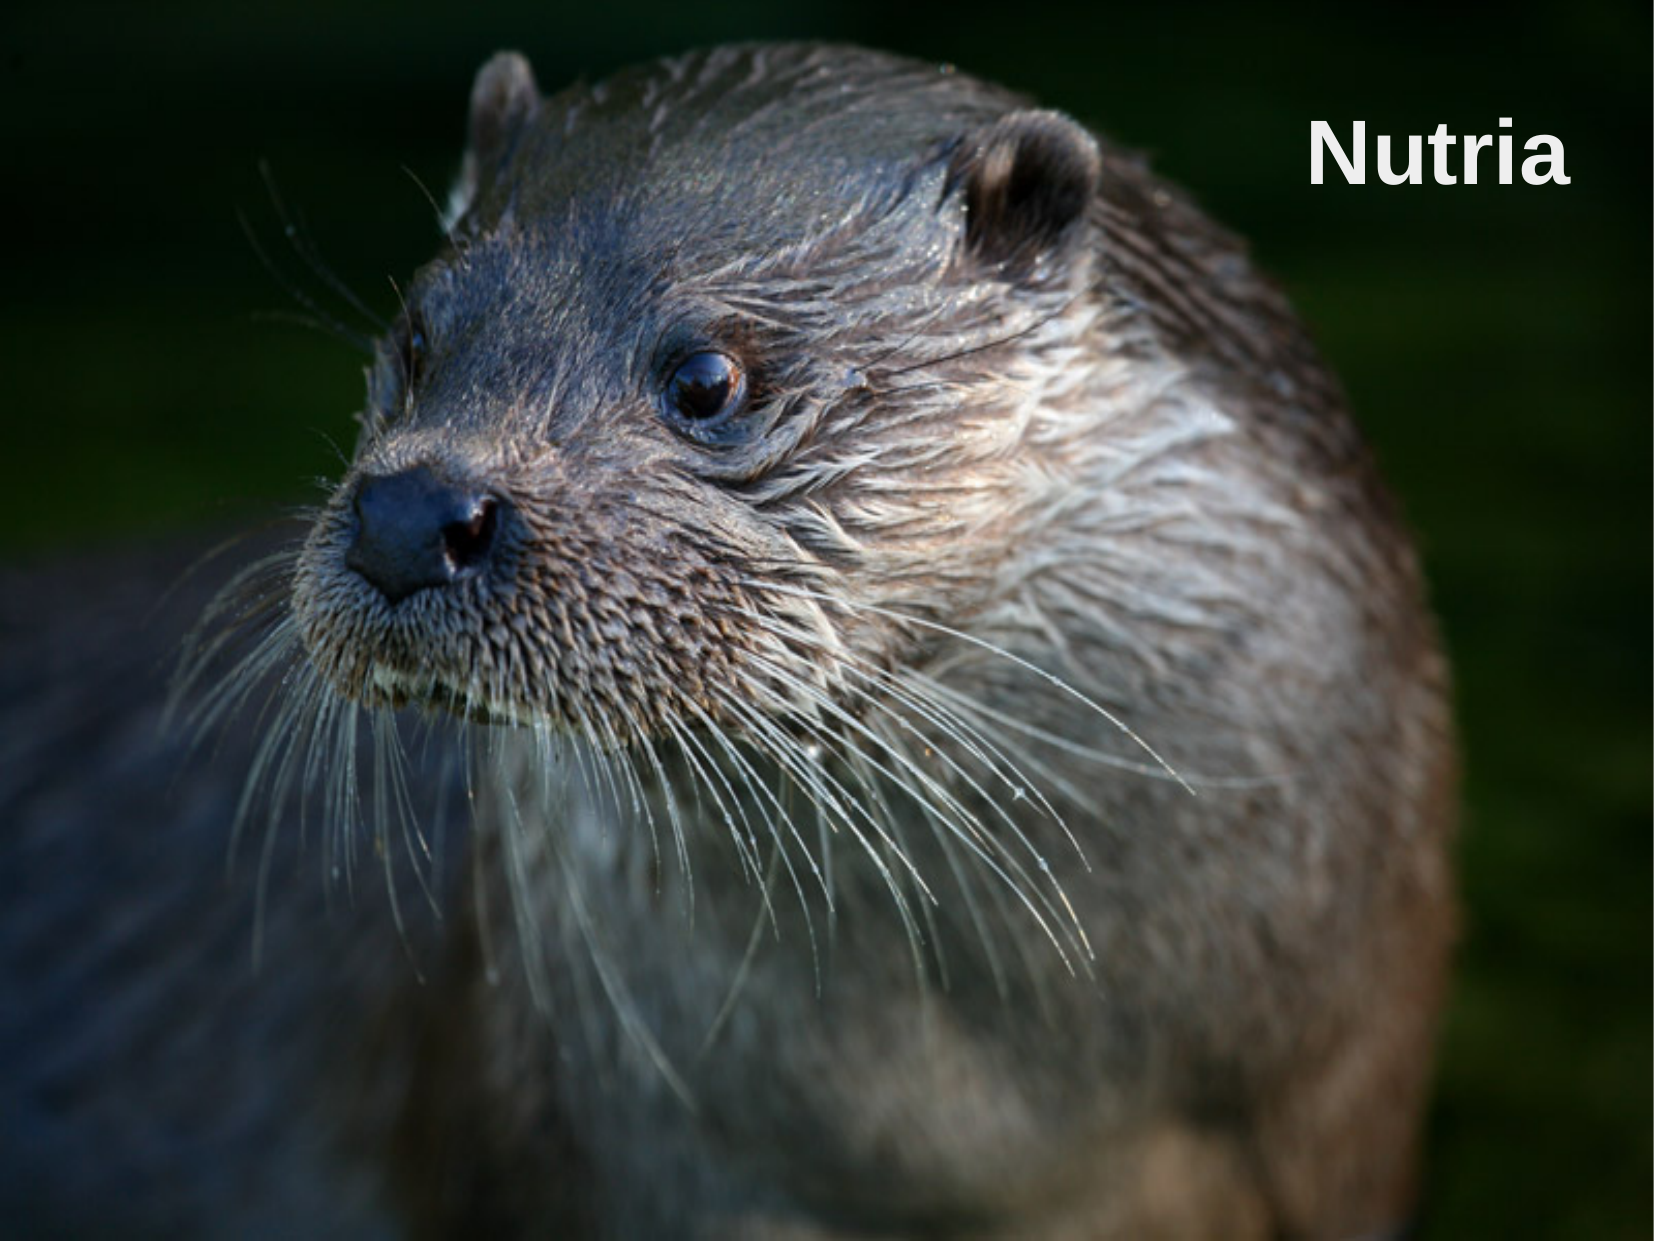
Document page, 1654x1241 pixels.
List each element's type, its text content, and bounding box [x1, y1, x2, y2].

picture [0, 0, 1654, 1241]
title Nutria [82, 49, 1571, 257]
